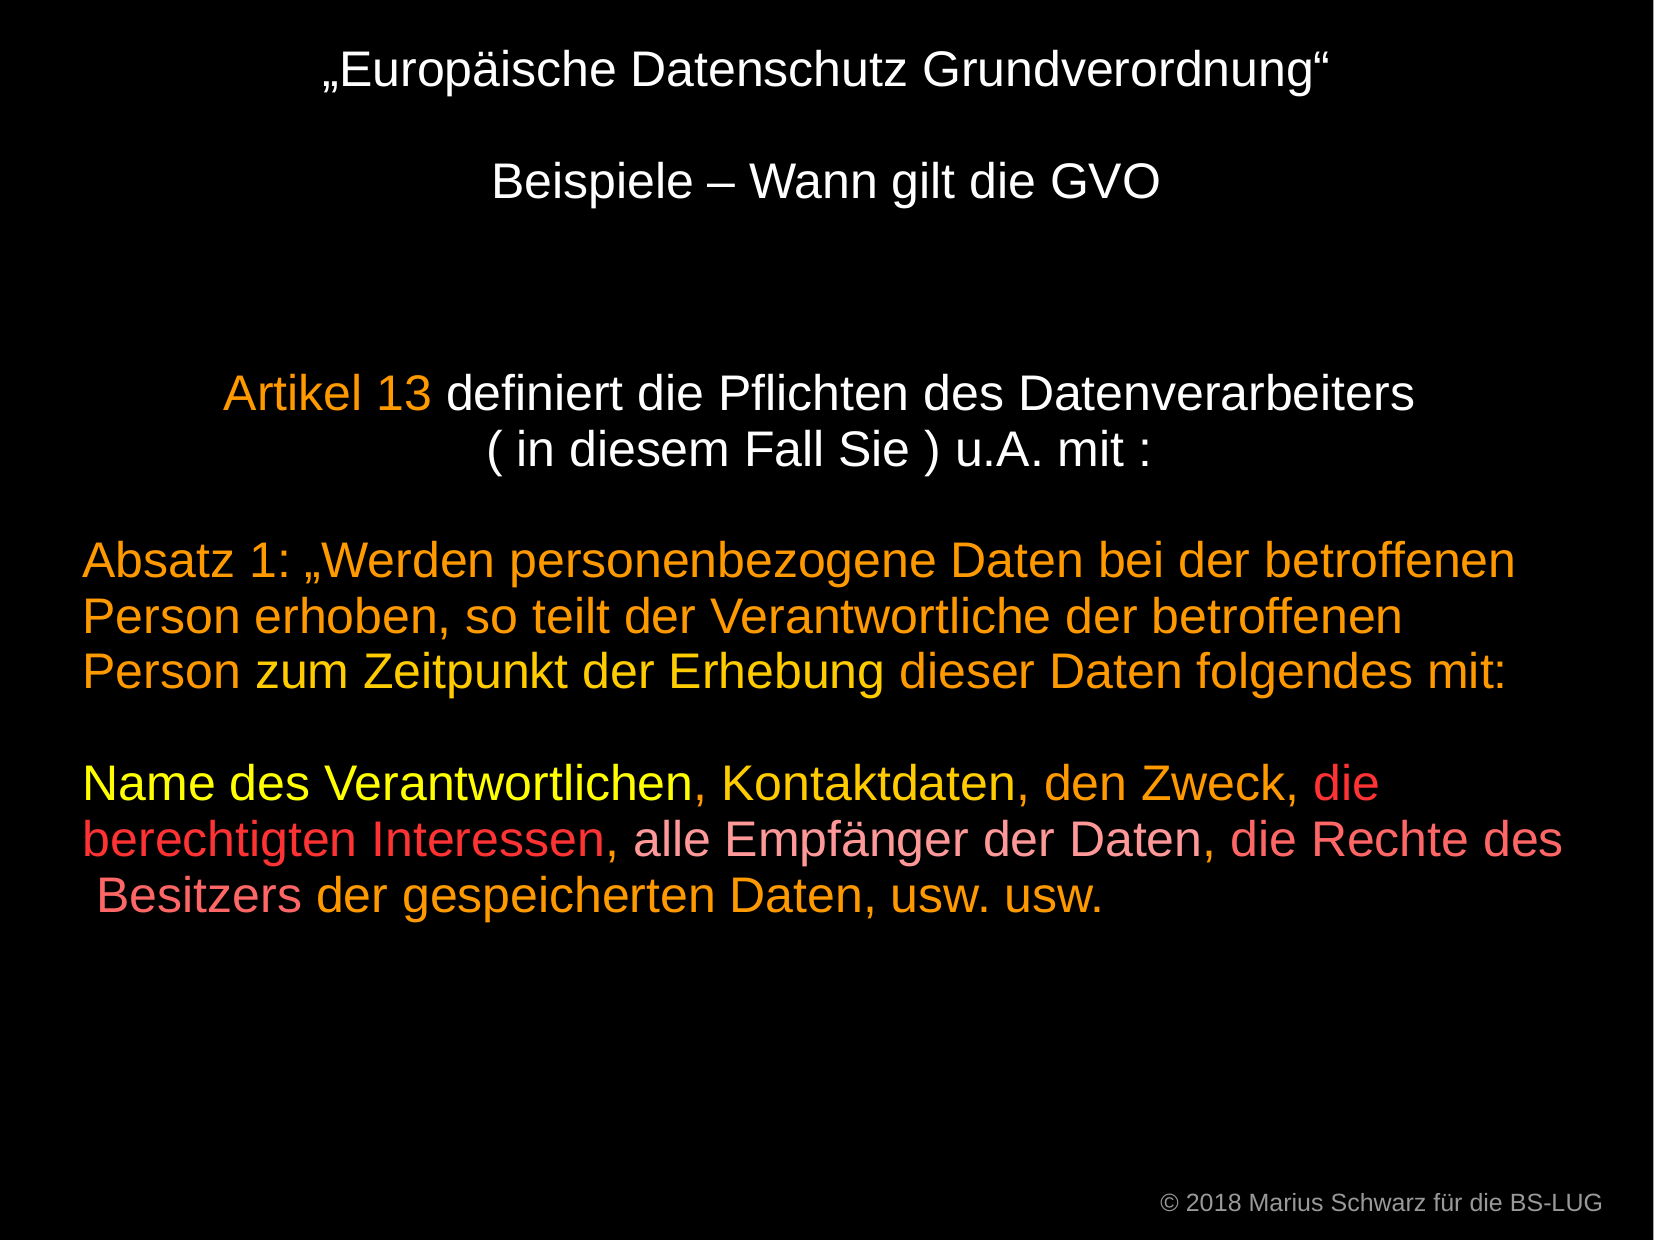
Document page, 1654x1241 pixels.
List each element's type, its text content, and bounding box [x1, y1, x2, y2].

title „Europäische Datenschutz Grundverordnung“ Beispiele – Wann gilt die GVO [82, 41, 1571, 209]
text_box Artikel 13 definiert die Pflichten des Datenverarbeiters ( in diesem Fall Sie ) u.A. mit : Absatz 1: „Werden personenbezogene Daten bei der betroffenen Person erhoben, so teilt der Verantwortliche der betroffenen Person zum Zeitpunkt der Erhebung dieser Daten folgendes mit: Name des Verantwortlichen, Kontaktdaten, den Zweck, die berechtigten Interessen, alle Empfänger der Daten, die Rechte des Besitzers der gespeicherten Daten, usw. usw. [82, 290, 1571, 1109]
text_box © 2018 Marius Schwarz für die BS-LUG [1145, 1181, 1630, 1224]
